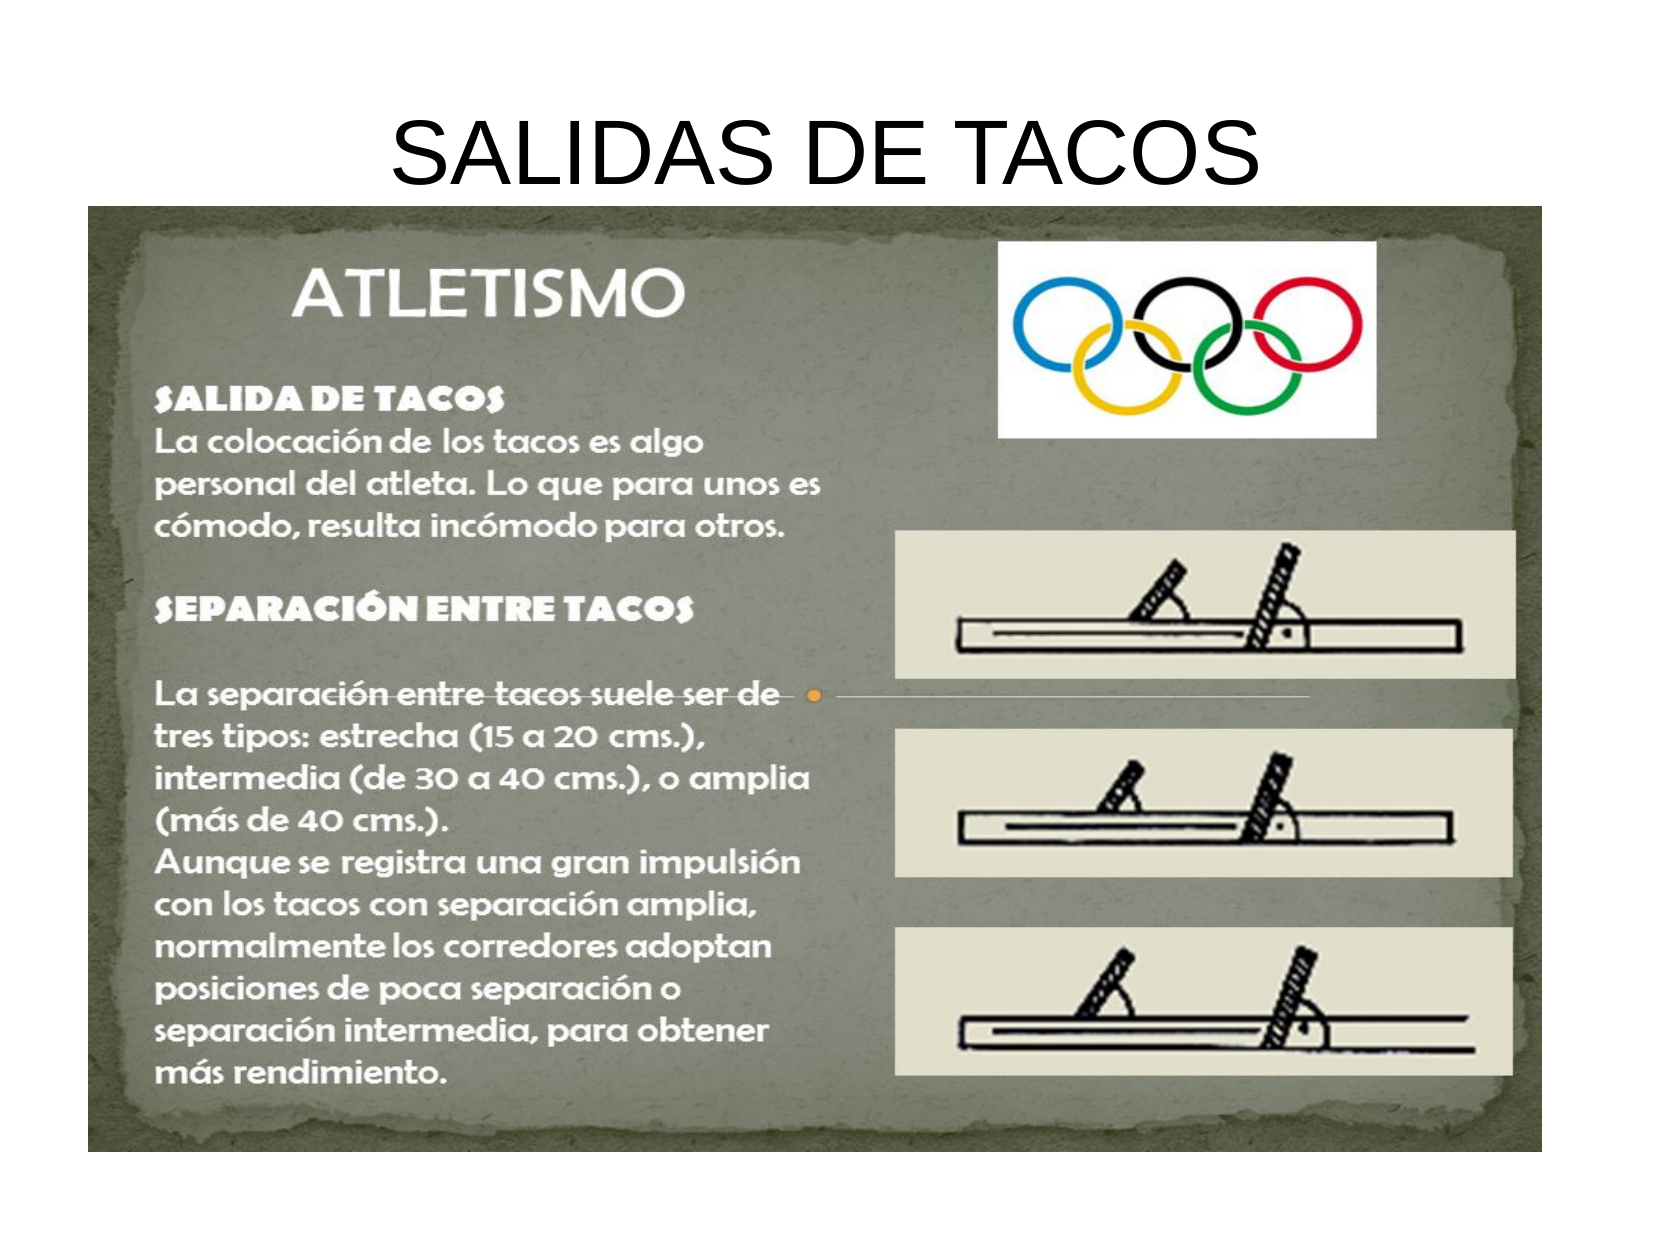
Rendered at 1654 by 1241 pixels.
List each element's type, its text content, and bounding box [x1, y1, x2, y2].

picture [88, 206, 1542, 1152]
title SALIDAS DE TACOS [82, 49, 1571, 257]
